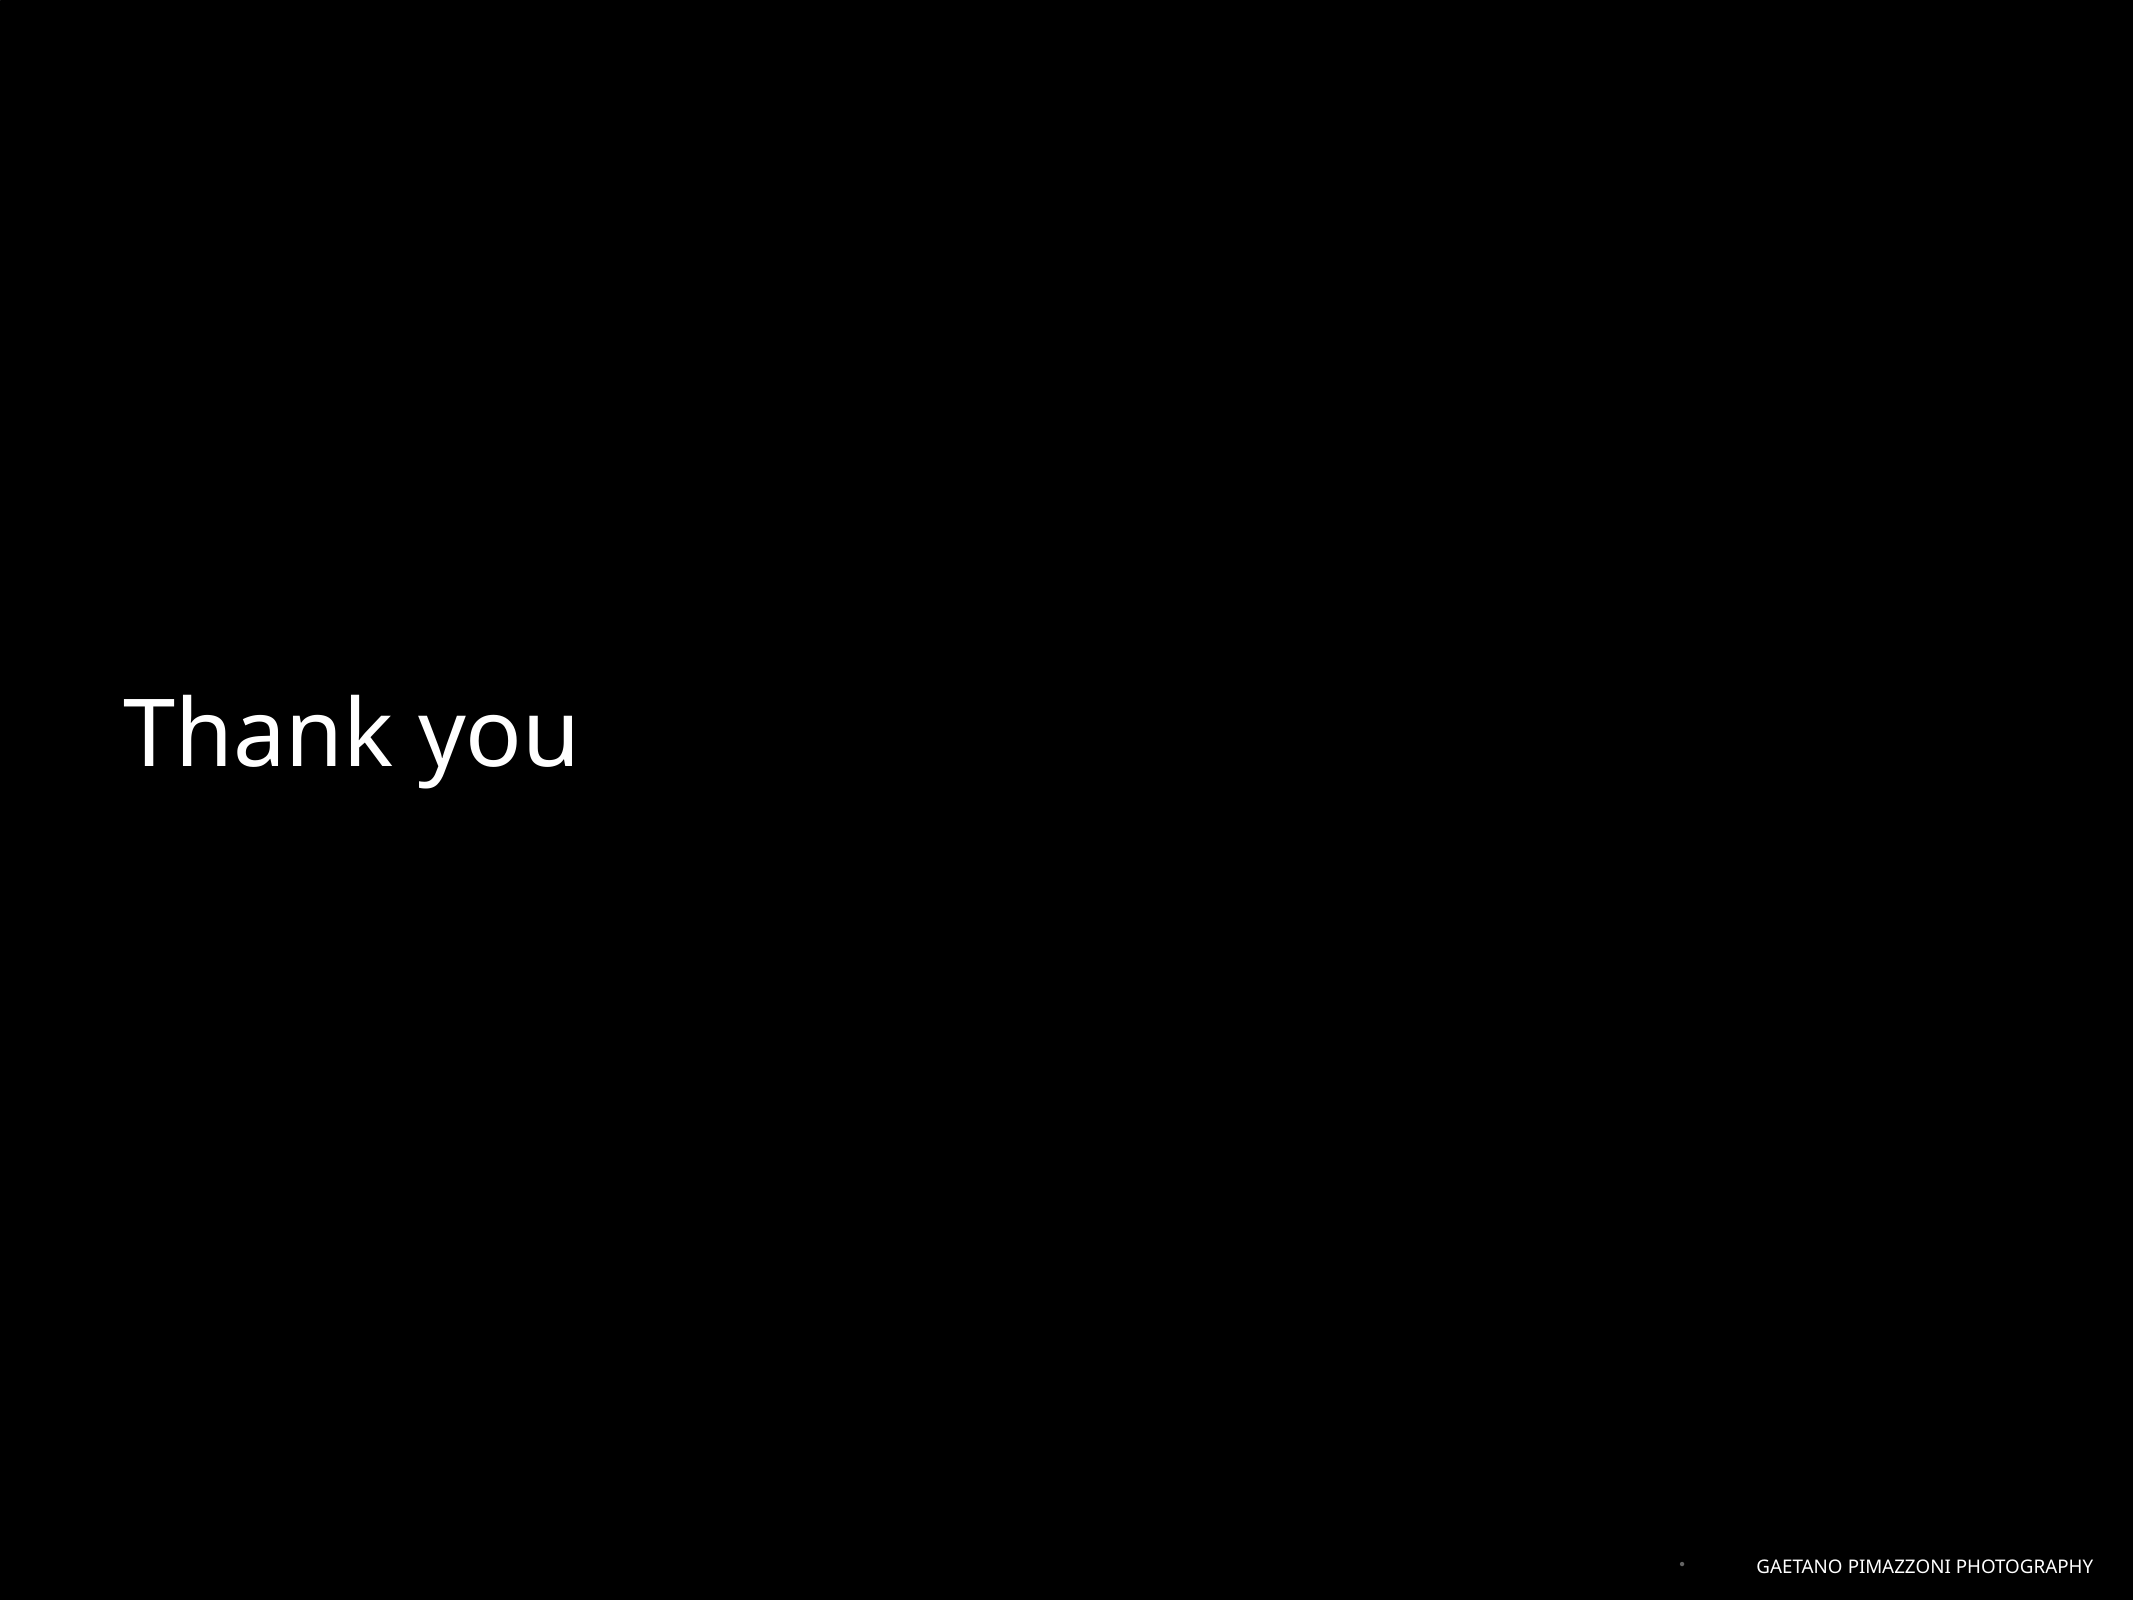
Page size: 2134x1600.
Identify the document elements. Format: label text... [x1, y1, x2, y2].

list GAETANO PIMAZZONI PHOTOGRAPHY [1664, 1547, 2134, 1600]
title Thank you [108, 572, 2025, 886]
